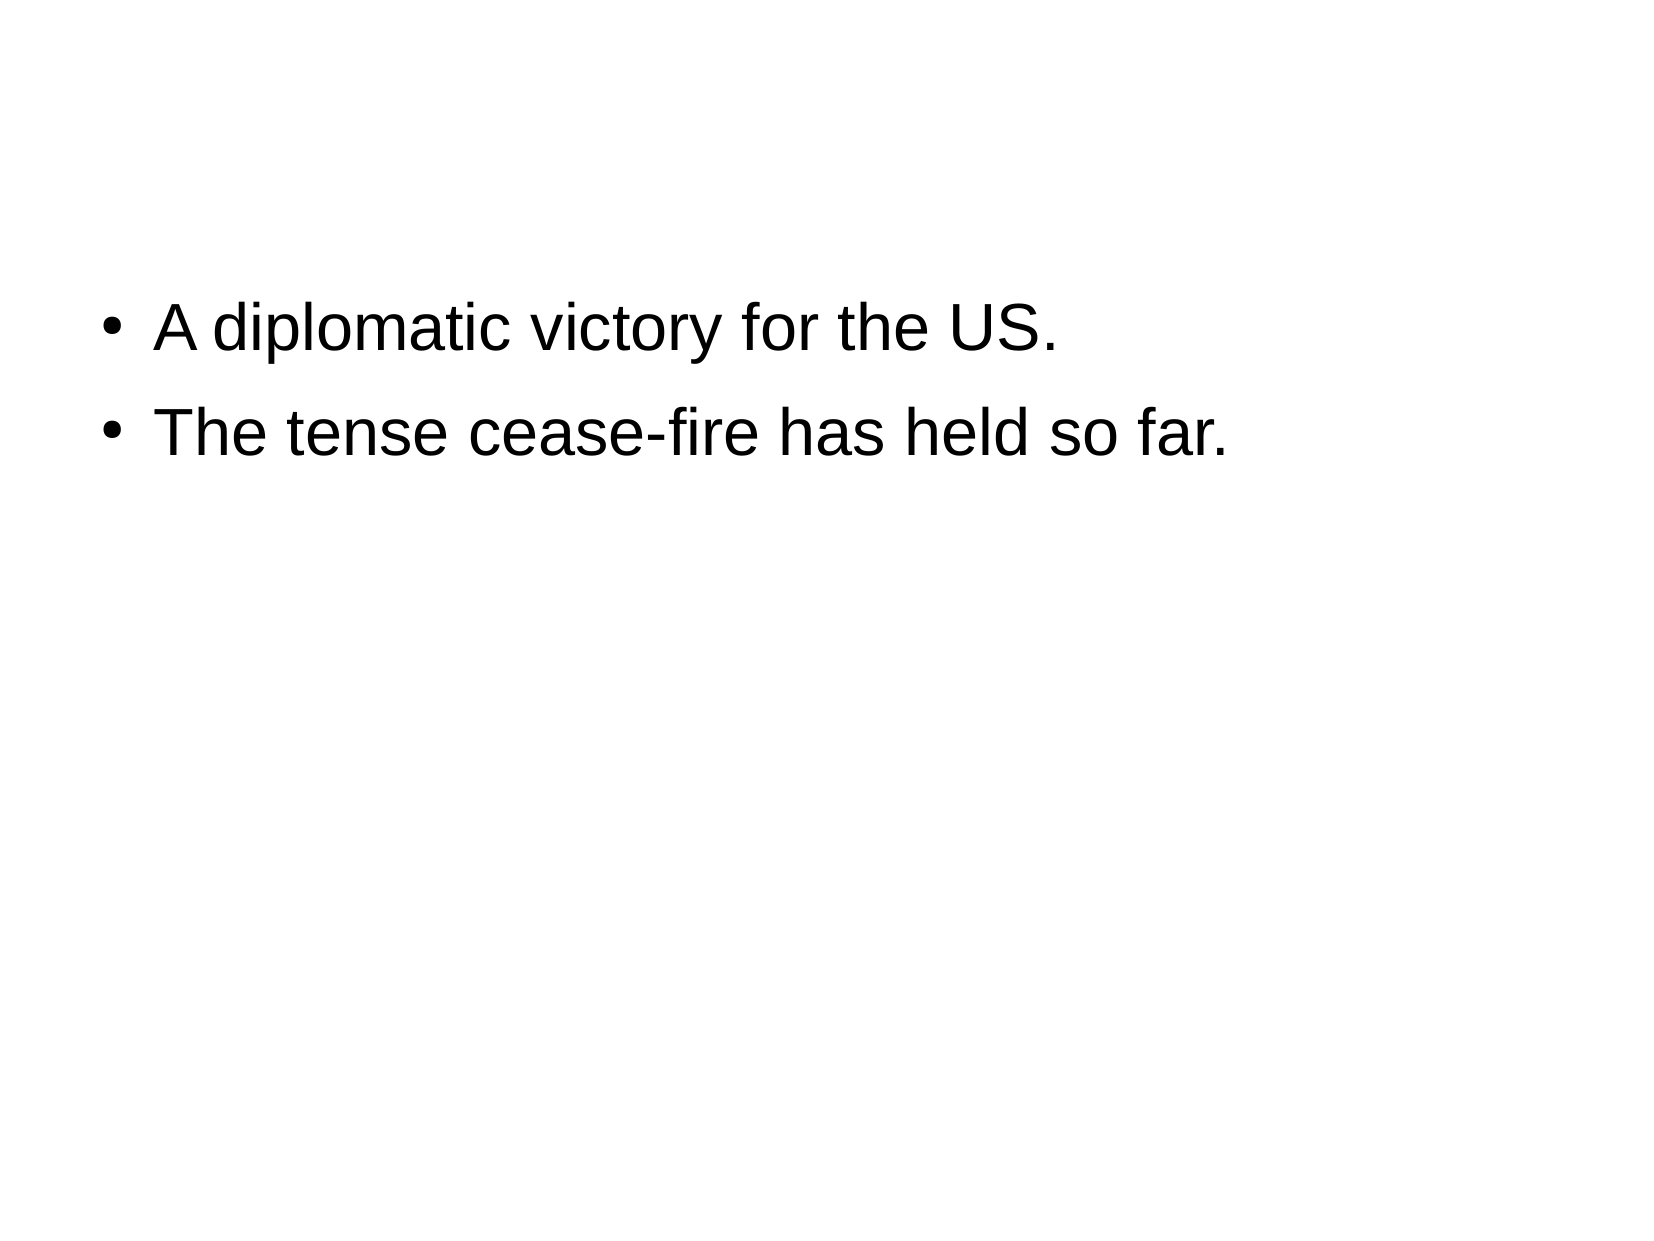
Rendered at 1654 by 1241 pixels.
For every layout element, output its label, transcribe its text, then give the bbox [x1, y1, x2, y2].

list A diplomatic victory for the US. The tense cease-fire has held so far. [82, 290, 1571, 1109]
